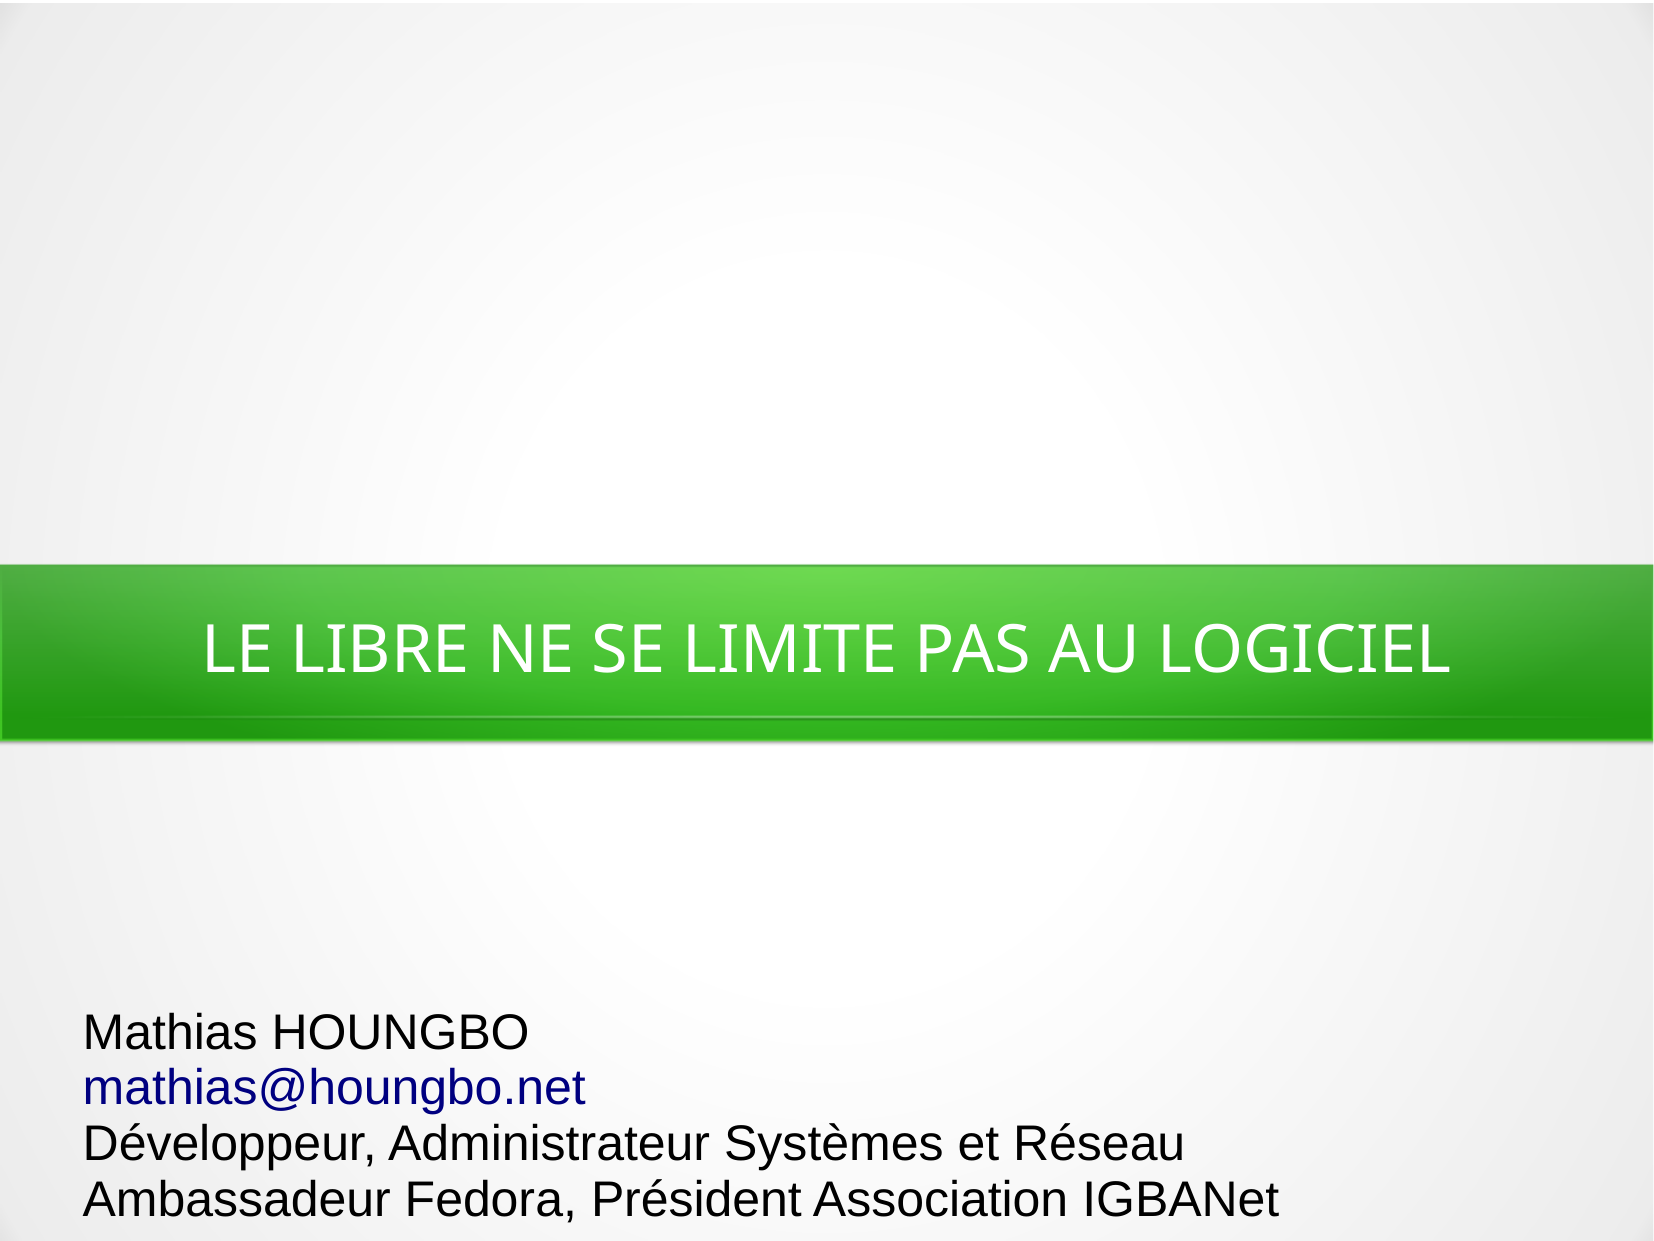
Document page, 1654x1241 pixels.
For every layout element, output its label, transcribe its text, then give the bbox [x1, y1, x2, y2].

title LE LIBRE NE SE LIMITE PAS AU LOGICIEL [82, 578, 1571, 715]
picture [0, 3, 1654, 1241]
subtitle Mathias HOUNGBO mathias@houngbo.net Développeur, Administrateur Systèmes et Réseau Ambassadeur Fedora, Président Association IGBANet [82, 755, 1571, 1241]
